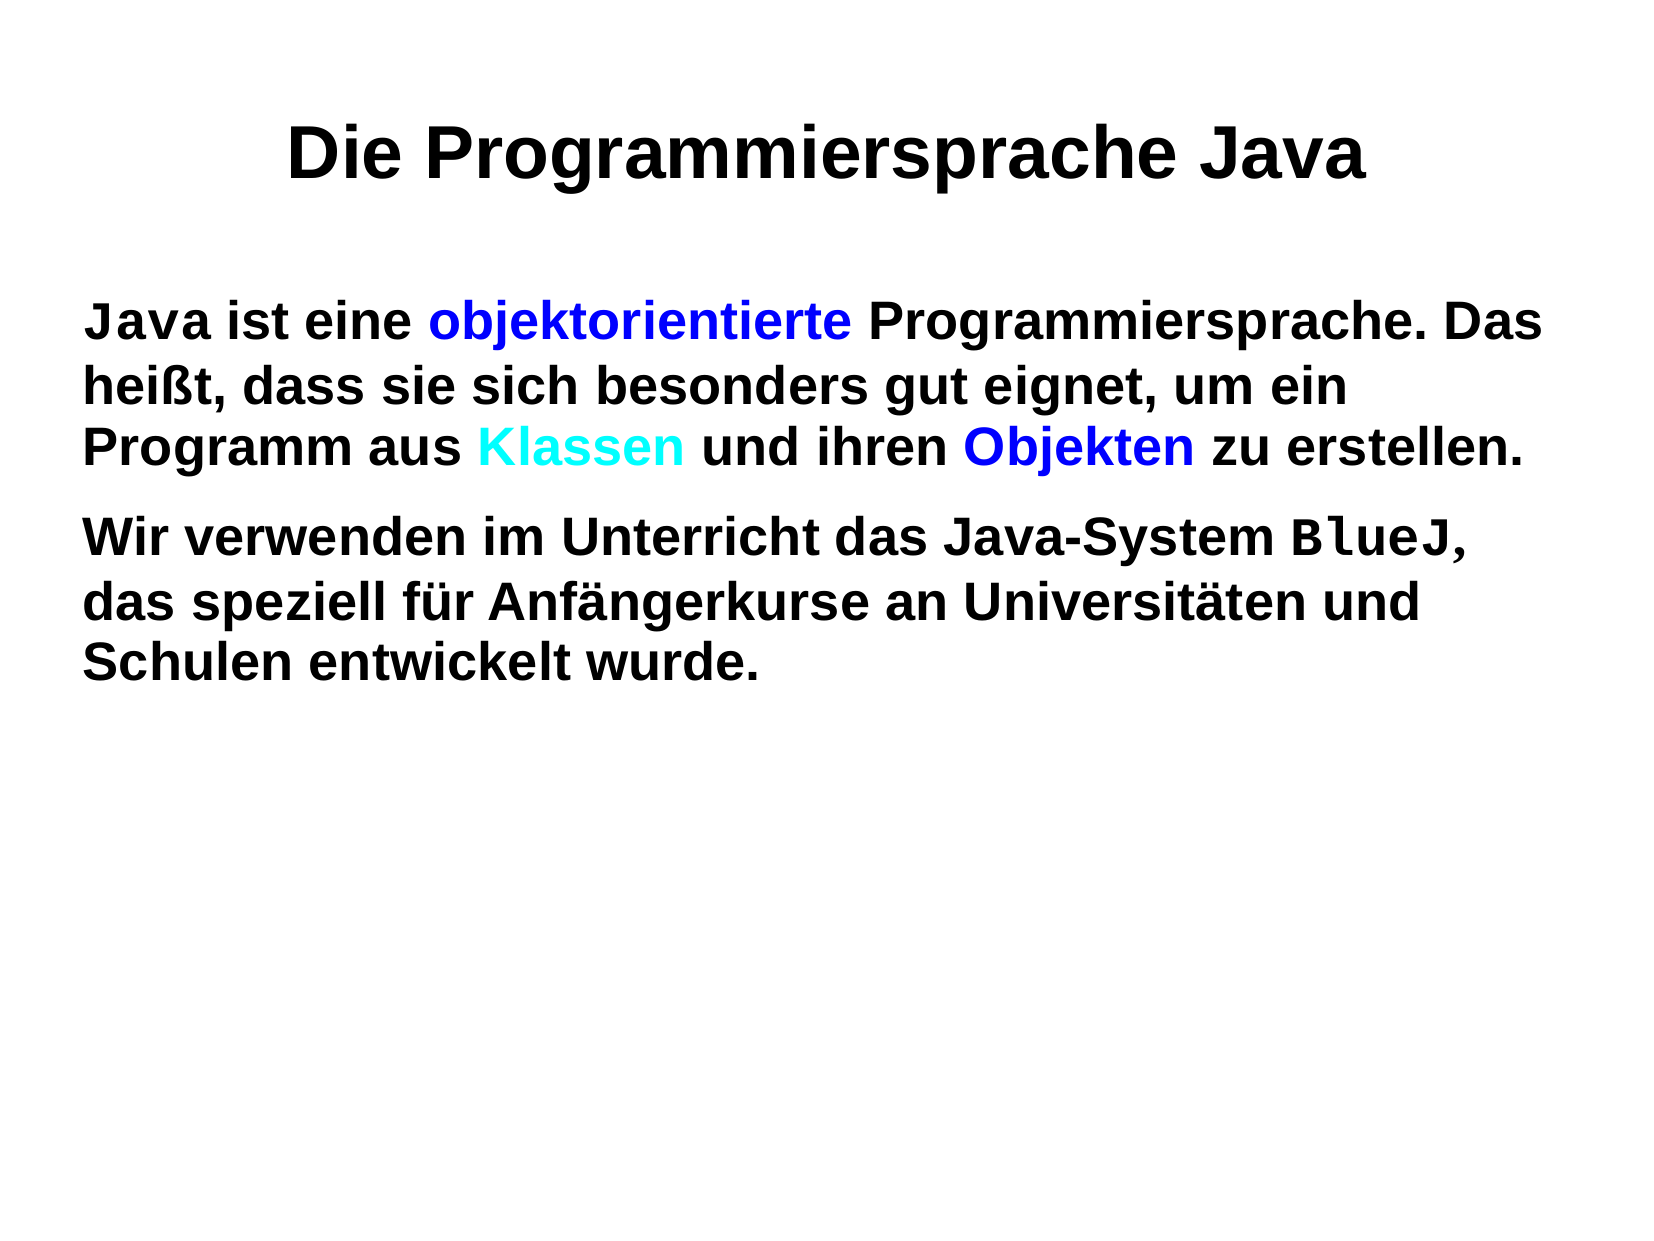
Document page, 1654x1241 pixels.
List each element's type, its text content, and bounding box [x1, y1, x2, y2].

title Die Programmiersprache Java [82, 56, 1571, 250]
list Java ist eine objektorientierte Programmiersprache. Das heißt, dass sie sich besonders gut eignet, um ein Programm aus Klassen und ihren Objekten zu erstellen. Wir verwenden im Unterricht das Java-System BlueJ, das speziell für Anfängerkurse an Universitäten und Schulen entwickelt wurde. [82, 290, 1571, 1094]
